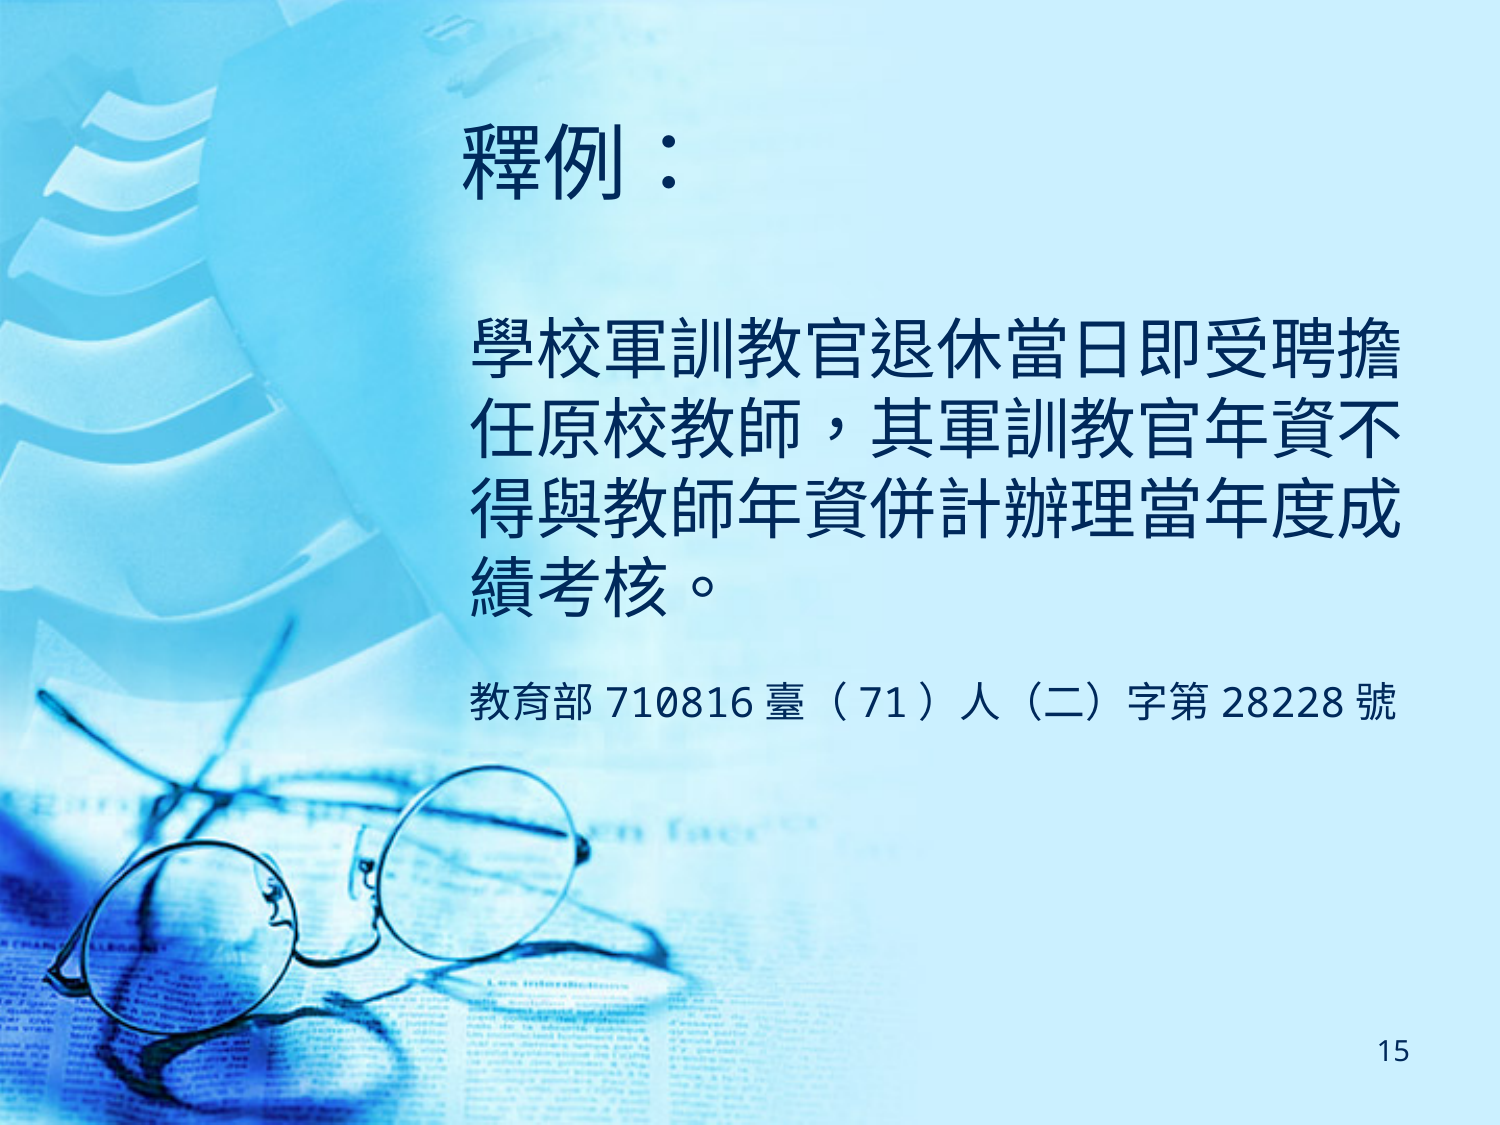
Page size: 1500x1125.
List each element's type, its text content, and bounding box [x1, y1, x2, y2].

picture [0, 0, 1500, 1125]
text_box 學校軍訓教官退休當日即受聘擔任原校教師，其軍訓教官年資不得與教師年資併計辦理當年度成績考核。 教育部710816臺（71）人（二）字第28228號 [454, 255, 1471, 788]
text_box 釋例： [407, 66, 764, 254]
